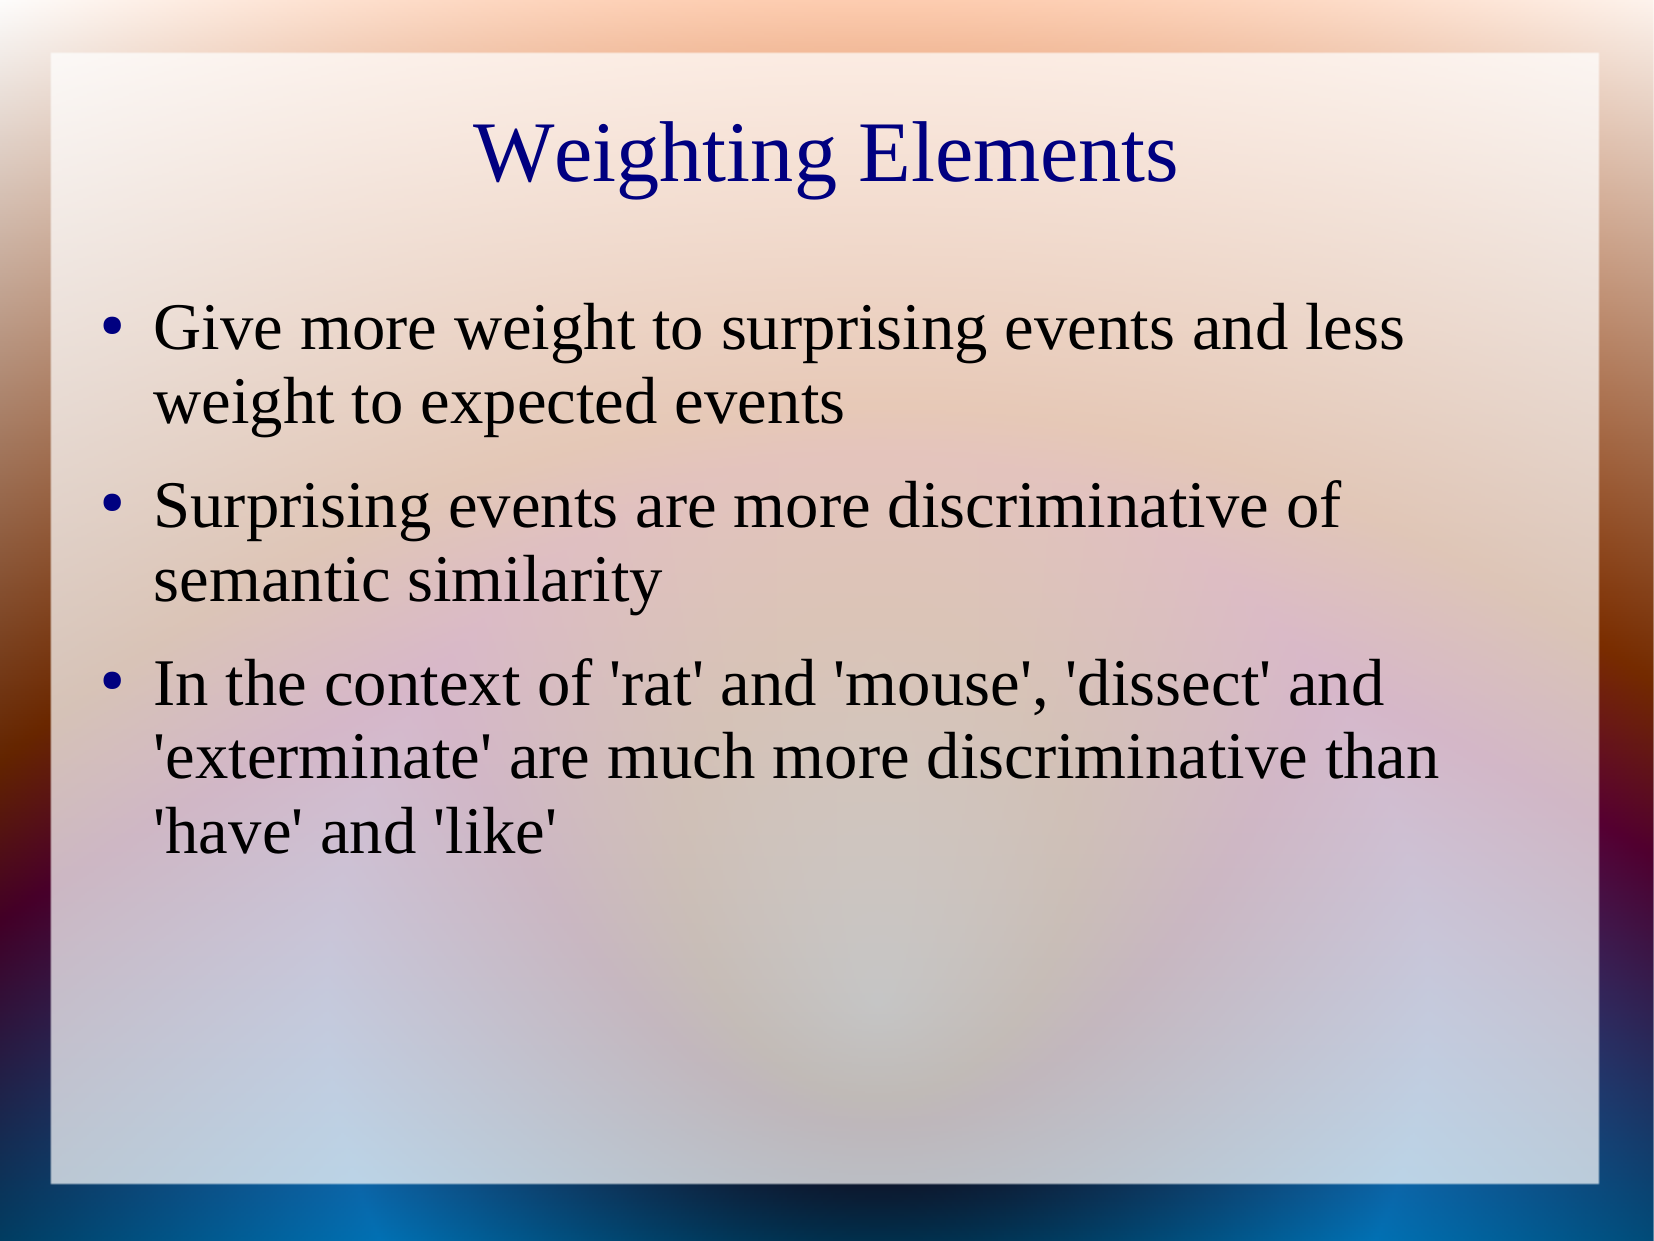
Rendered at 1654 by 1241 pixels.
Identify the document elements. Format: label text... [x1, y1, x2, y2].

list Give more weight to surprising events and less weight to expected events Surprising events are more discriminative of semantic similarity In the context of 'rat' and 'mouse', 'dissect' and 'exterminate' are much more discriminative than 'have' and 'like' [82, 290, 1571, 1034]
picture [0, 0, 1654, 1241]
title Weighting Elements [82, 49, 1571, 257]
